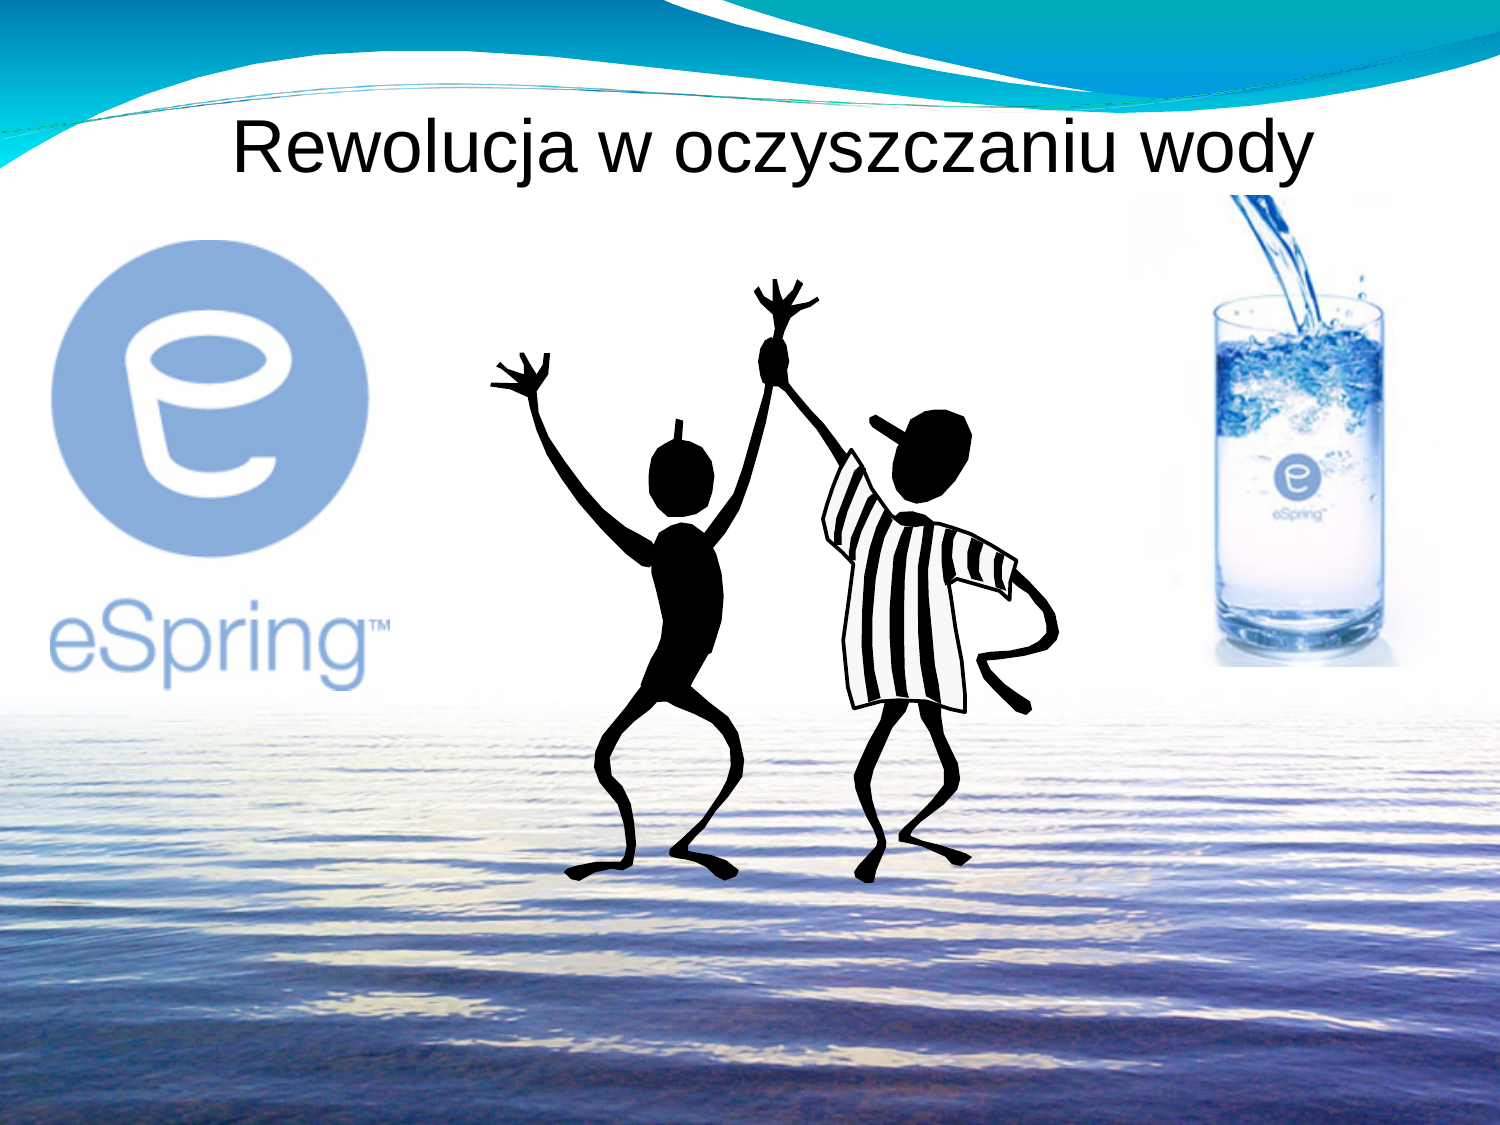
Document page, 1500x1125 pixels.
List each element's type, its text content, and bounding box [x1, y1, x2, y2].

text_box Rewolucja w oczyszczaniu wody [216, 89, 1331, 196]
picture [0, 195, 1500, 1125]
